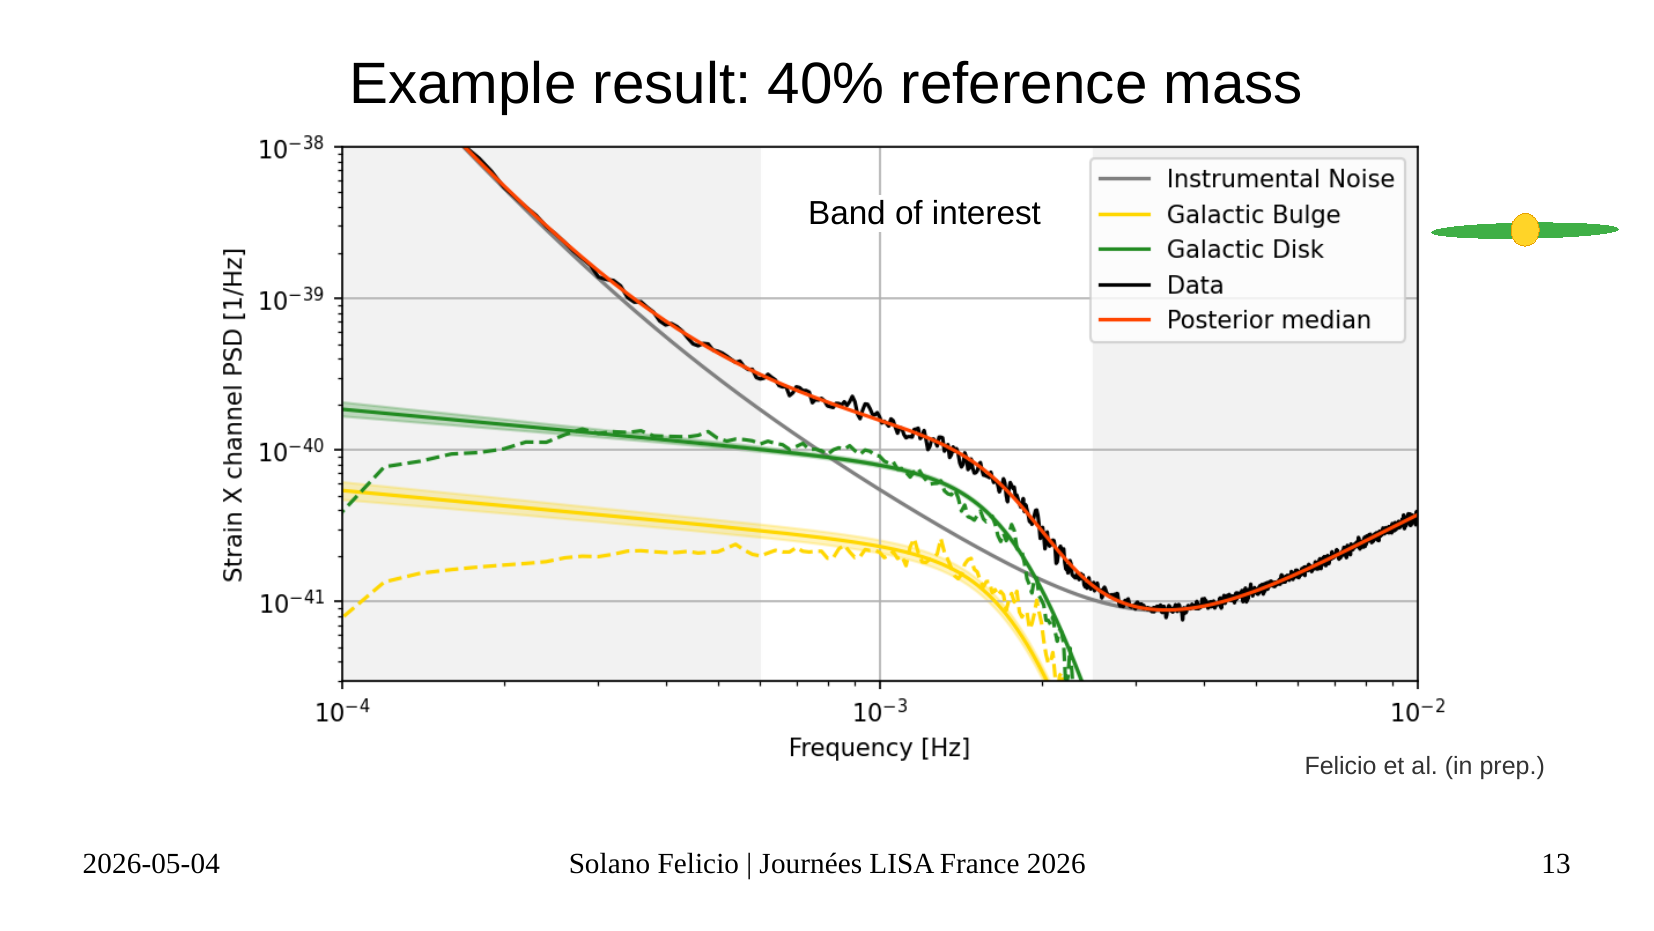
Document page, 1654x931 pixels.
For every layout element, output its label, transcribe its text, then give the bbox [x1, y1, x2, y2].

text_box [1431, 213, 1619, 247]
picture [207, 118, 1463, 777]
text_box Band of interest [793, 187, 1056, 240]
title Example result: 40% reference mass [82, 37, 1571, 129]
text_box Felicio et al. (in prep.) [1289, 744, 1654, 788]
